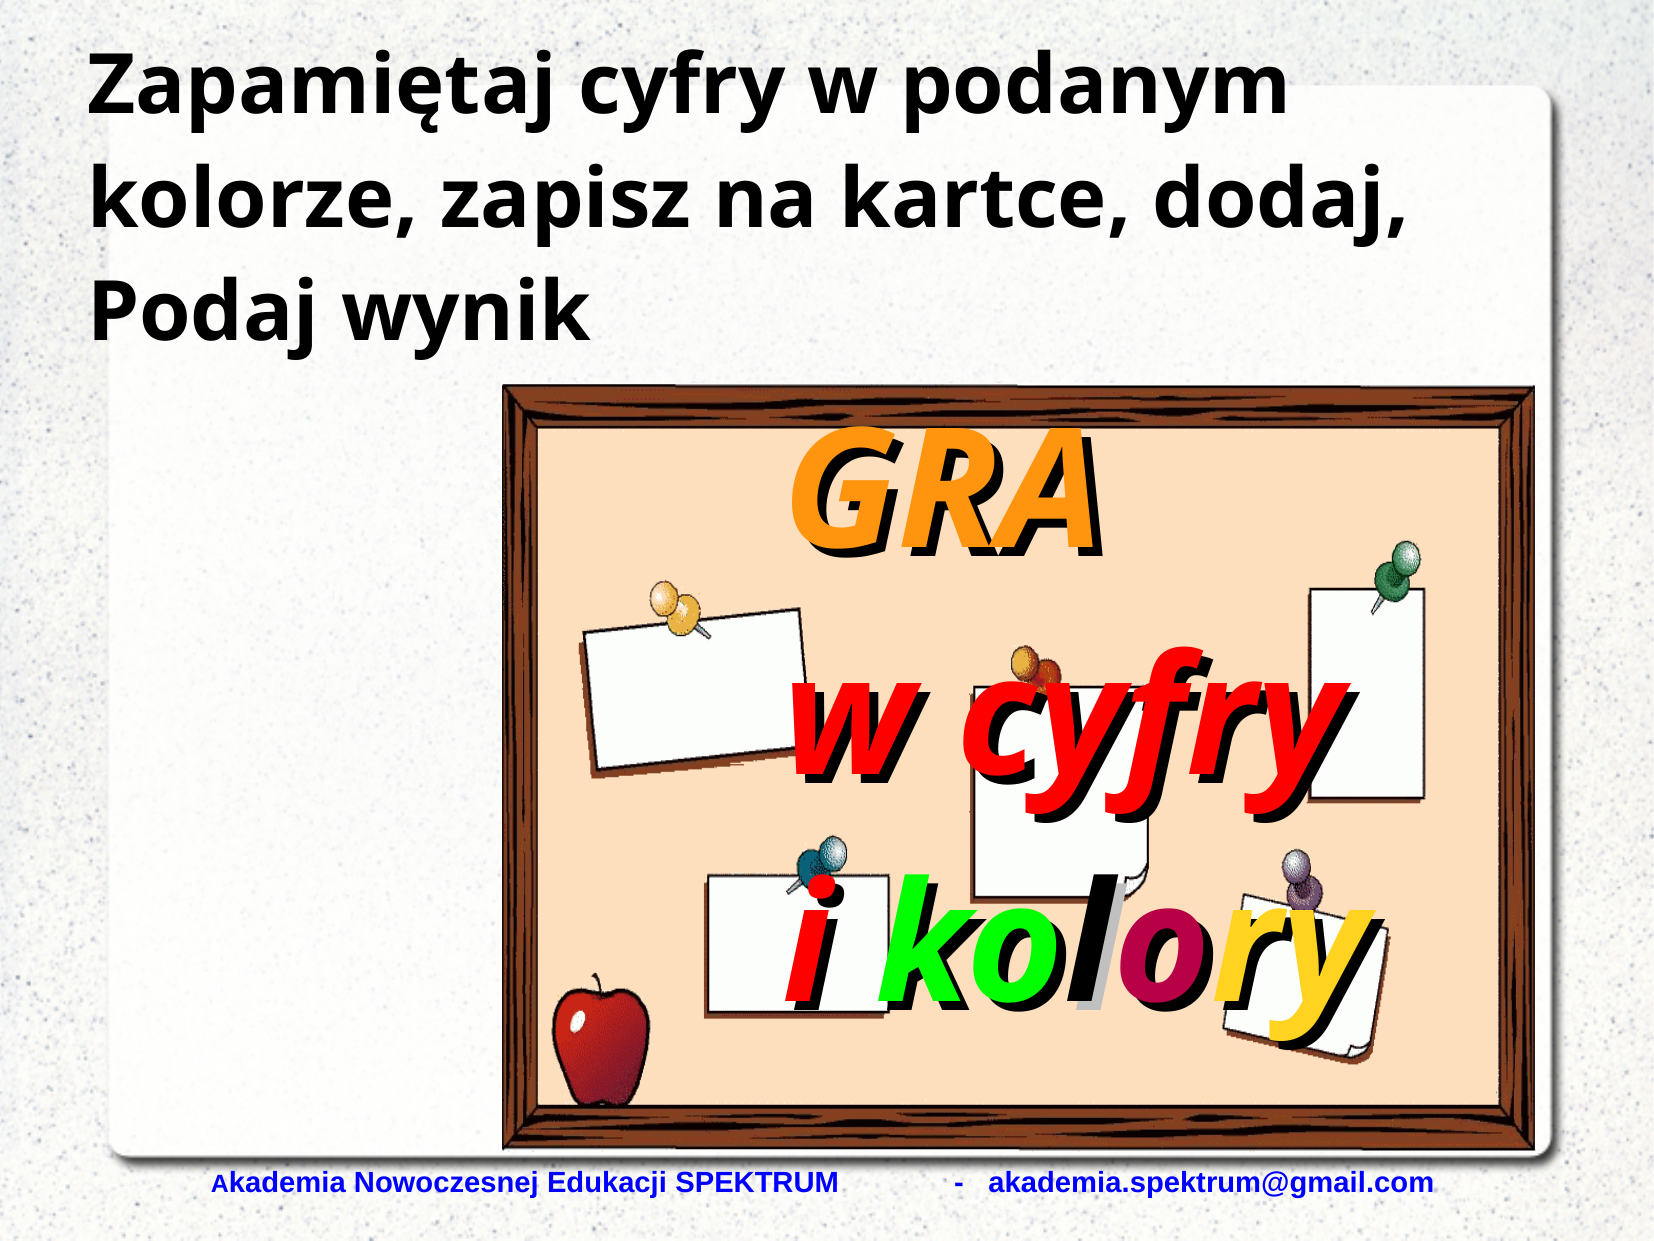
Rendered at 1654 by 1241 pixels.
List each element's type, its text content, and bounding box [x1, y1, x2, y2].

text_box Akademia Nowoczesnej Edukacji SPEKTRUM - akademia.spektrum@gmail.com [27, 1159, 1593, 1208]
text_box GRA w cyfry i kolory [767, 361, 1595, 1082]
text_box Zapamiętaj cyfry w podanym kolorze, zapisz na kartce, dodaj, Podaj wynik [72, 17, 1570, 384]
picture [0, 0, 1654, 1241]
